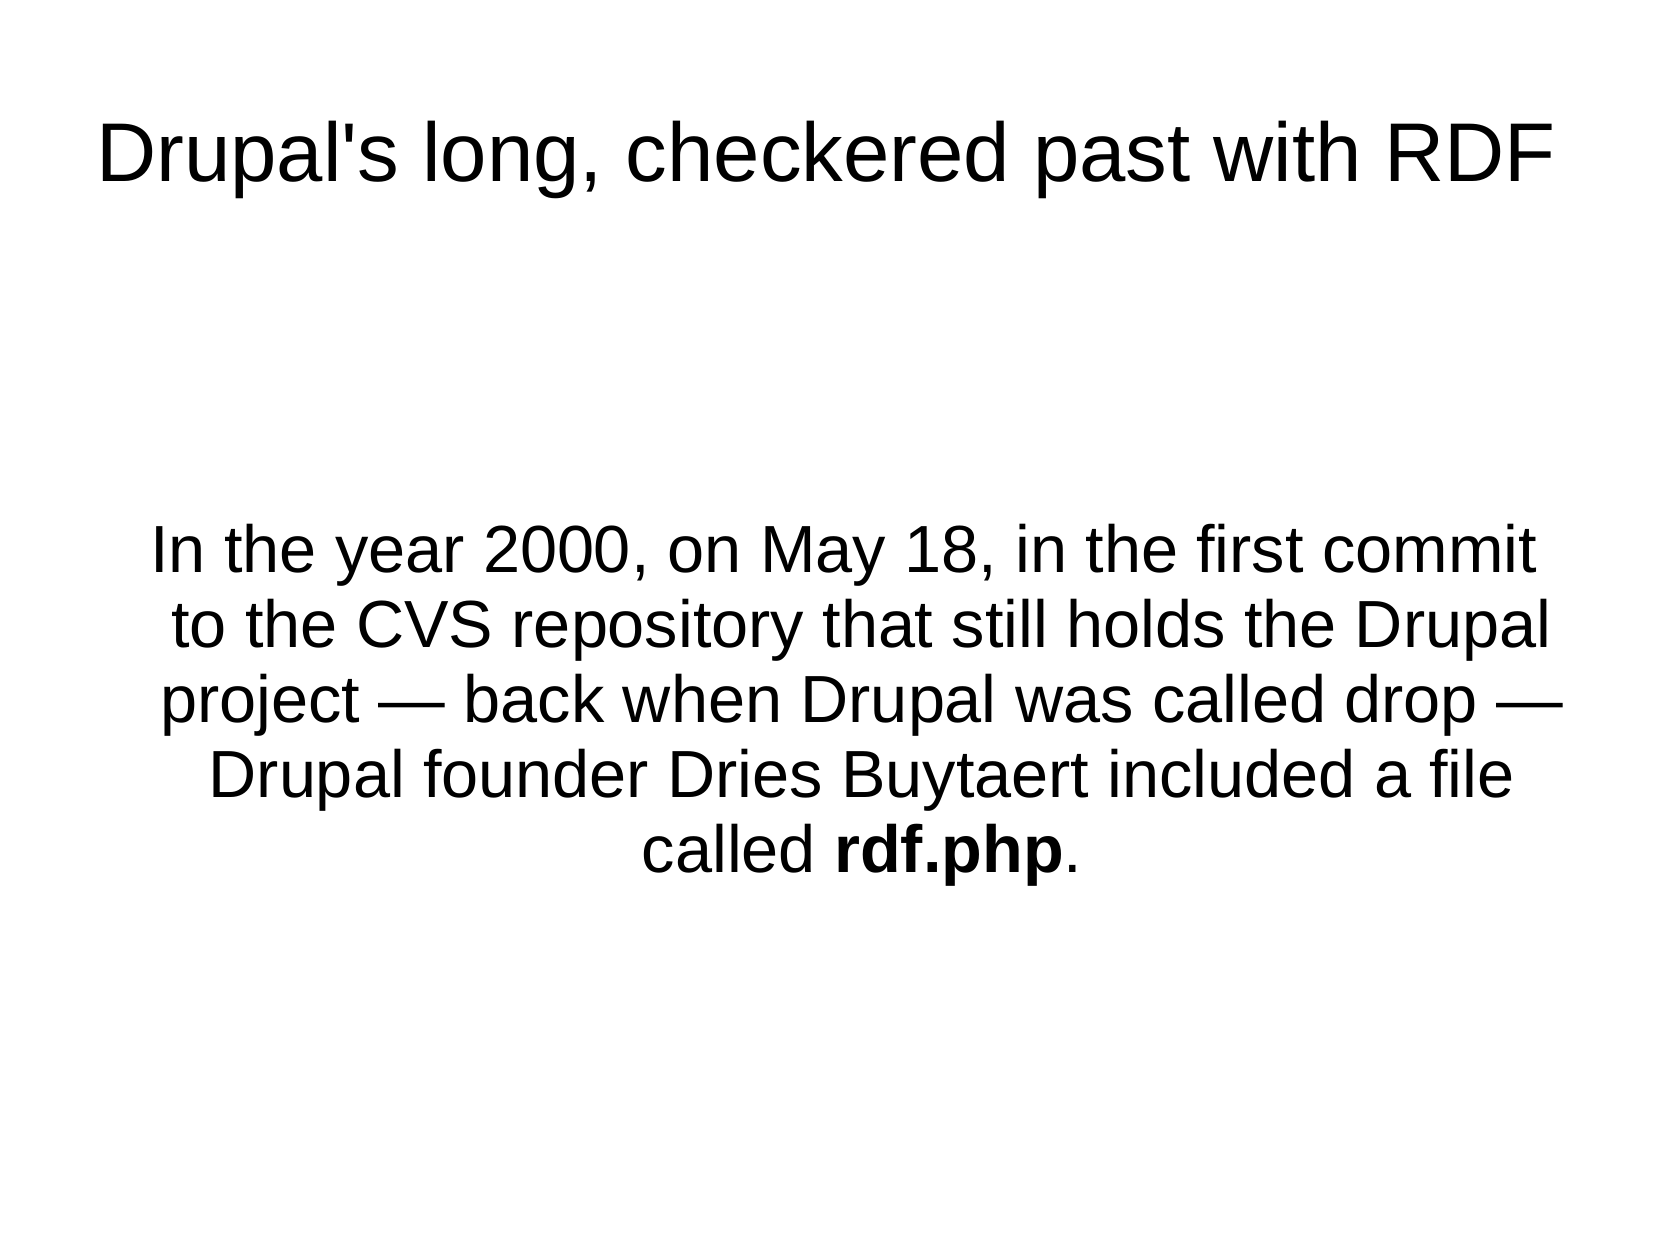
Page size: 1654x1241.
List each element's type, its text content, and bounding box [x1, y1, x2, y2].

title Drupal's long, checkered past with RDF [82, 56, 1571, 250]
subtitle In the year 2000, on May 18, in the first commit to the CVS repository that still holds the Drupal project — back when Drupal was called drop — Drupal founder Dries Buytaert included a file called rdf.php. [82, 297, 1571, 1102]
